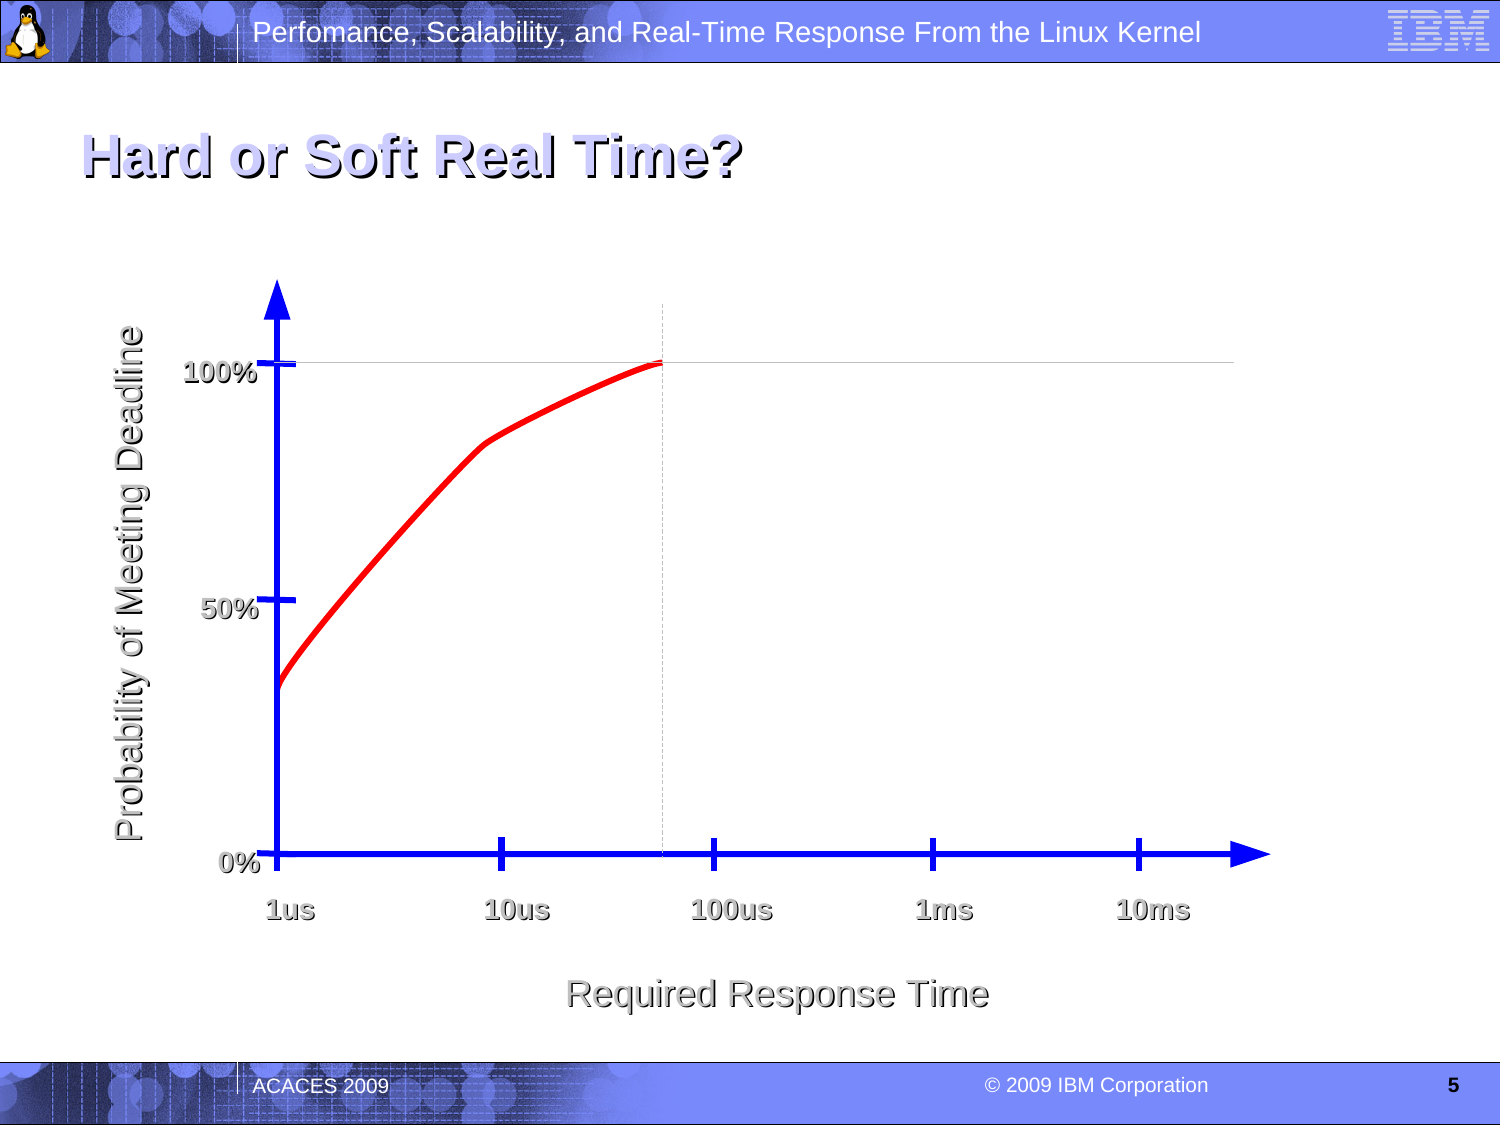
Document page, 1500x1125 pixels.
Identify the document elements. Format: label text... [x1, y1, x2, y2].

text_box 50% [185, 584, 274, 633]
picture [0, 1063, 1500, 1124]
text_box 1us [250, 885, 330, 934]
text_box Probability of Meeting Deadline [99, 309, 157, 857]
text_box 0% [202, 838, 275, 887]
text_box 10ms [1100, 885, 1205, 934]
text_box 100% [167, 347, 272, 397]
text_box 10us [468, 885, 565, 934]
title Hard or Soft Real Time? [79, 116, 1433, 199]
text_box 1ms [899, 885, 988, 934]
text_box Required Response Time [550, 964, 1004, 1022]
text_box 100us [675, 885, 788, 934]
picture [1, 1, 1500, 62]
